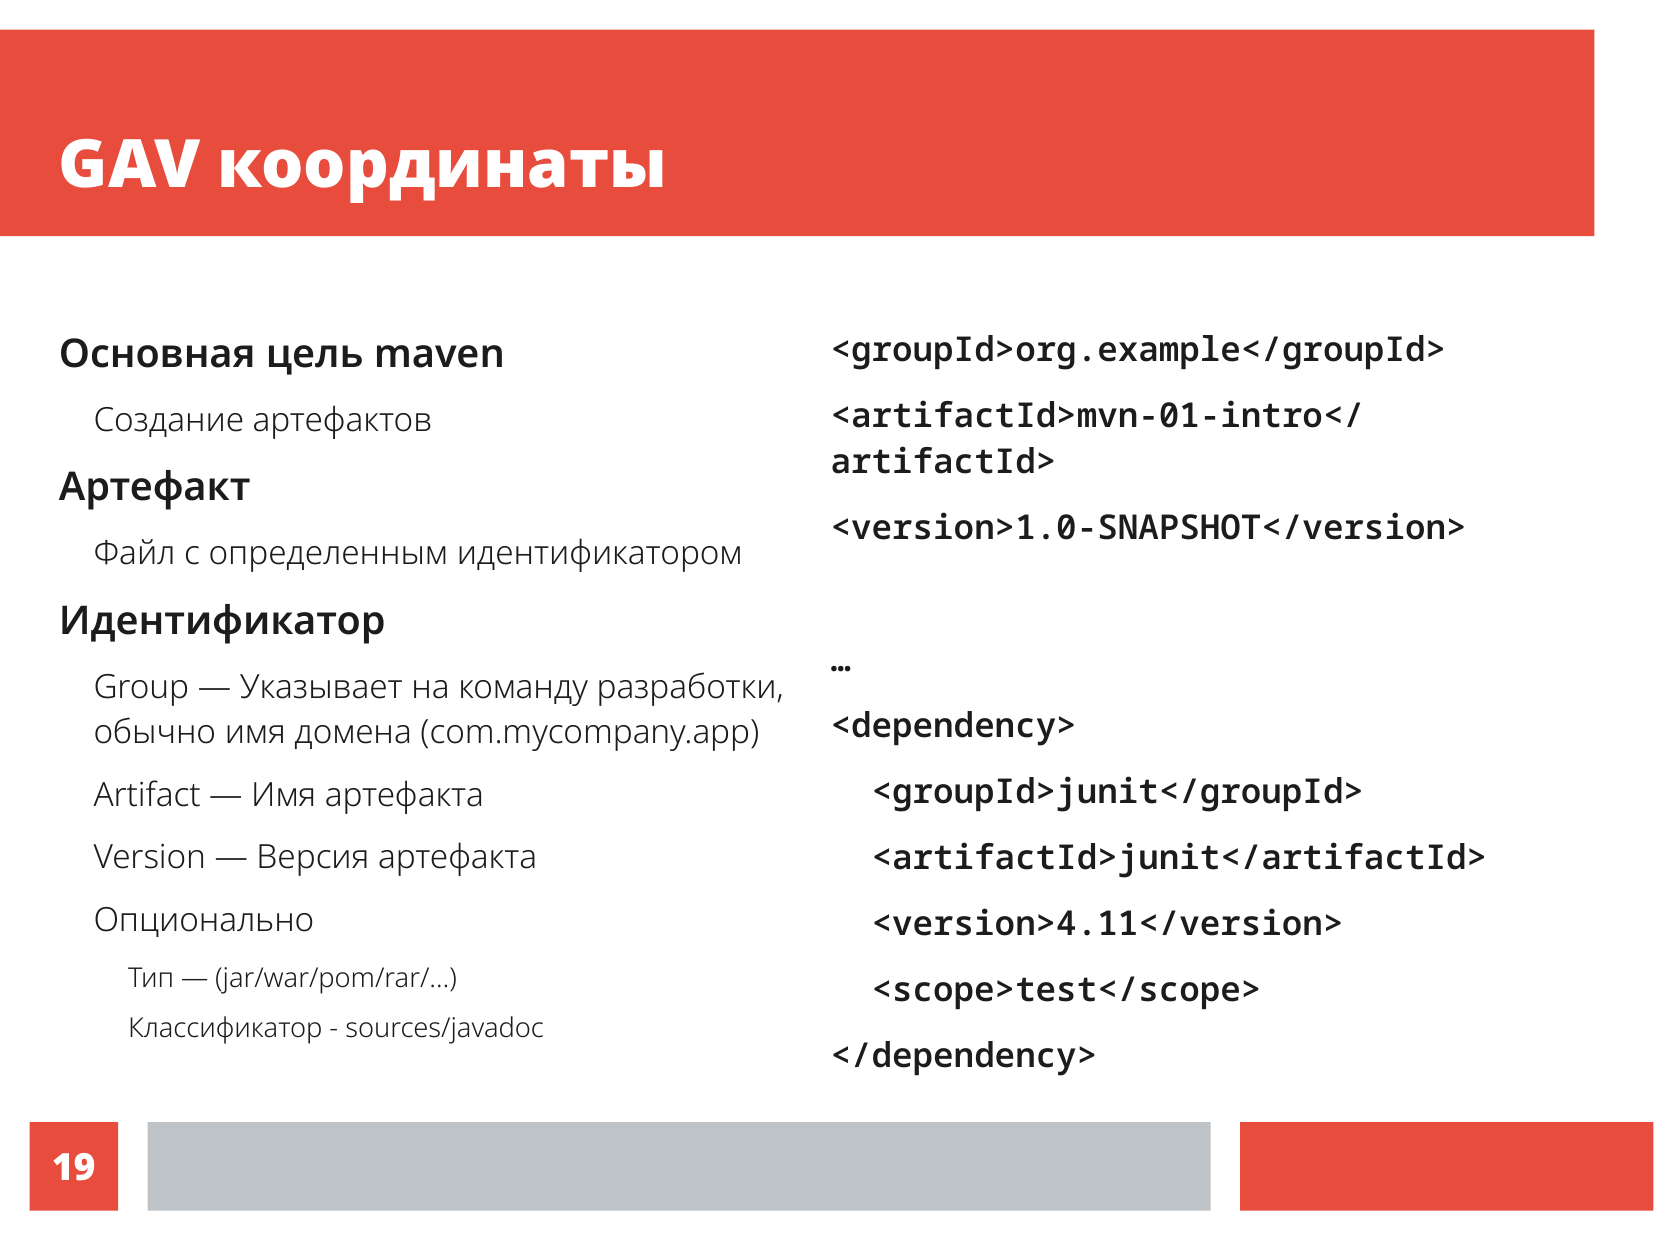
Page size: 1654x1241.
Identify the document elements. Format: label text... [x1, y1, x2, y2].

title GAV координаты [59, 59, 1595, 207]
list Основная цель maven Создание артефактов Артефакт Файл с определенным идентификатором Идентификатор Group — Указывает на команду разработки, обычно имя домена (com.mycompany.app) Artifact — Имя артефакта Version — Версия артефакта Опционально Тип — (jar/war/pom/rar/…) Классификатор - sources/javadoc [59, 324, 794, 1093]
list <groupId>org.example</groupId> <artifactId>mvn-01-intro</artifactId> <version>1.0-SNAPSHOT</version> … <dependency> <groupId>junit</groupId> <artifactId>junit</artifactId> <version>4.11</version> <scope>test</scope> </dependency> [830, 324, 1566, 1093]
